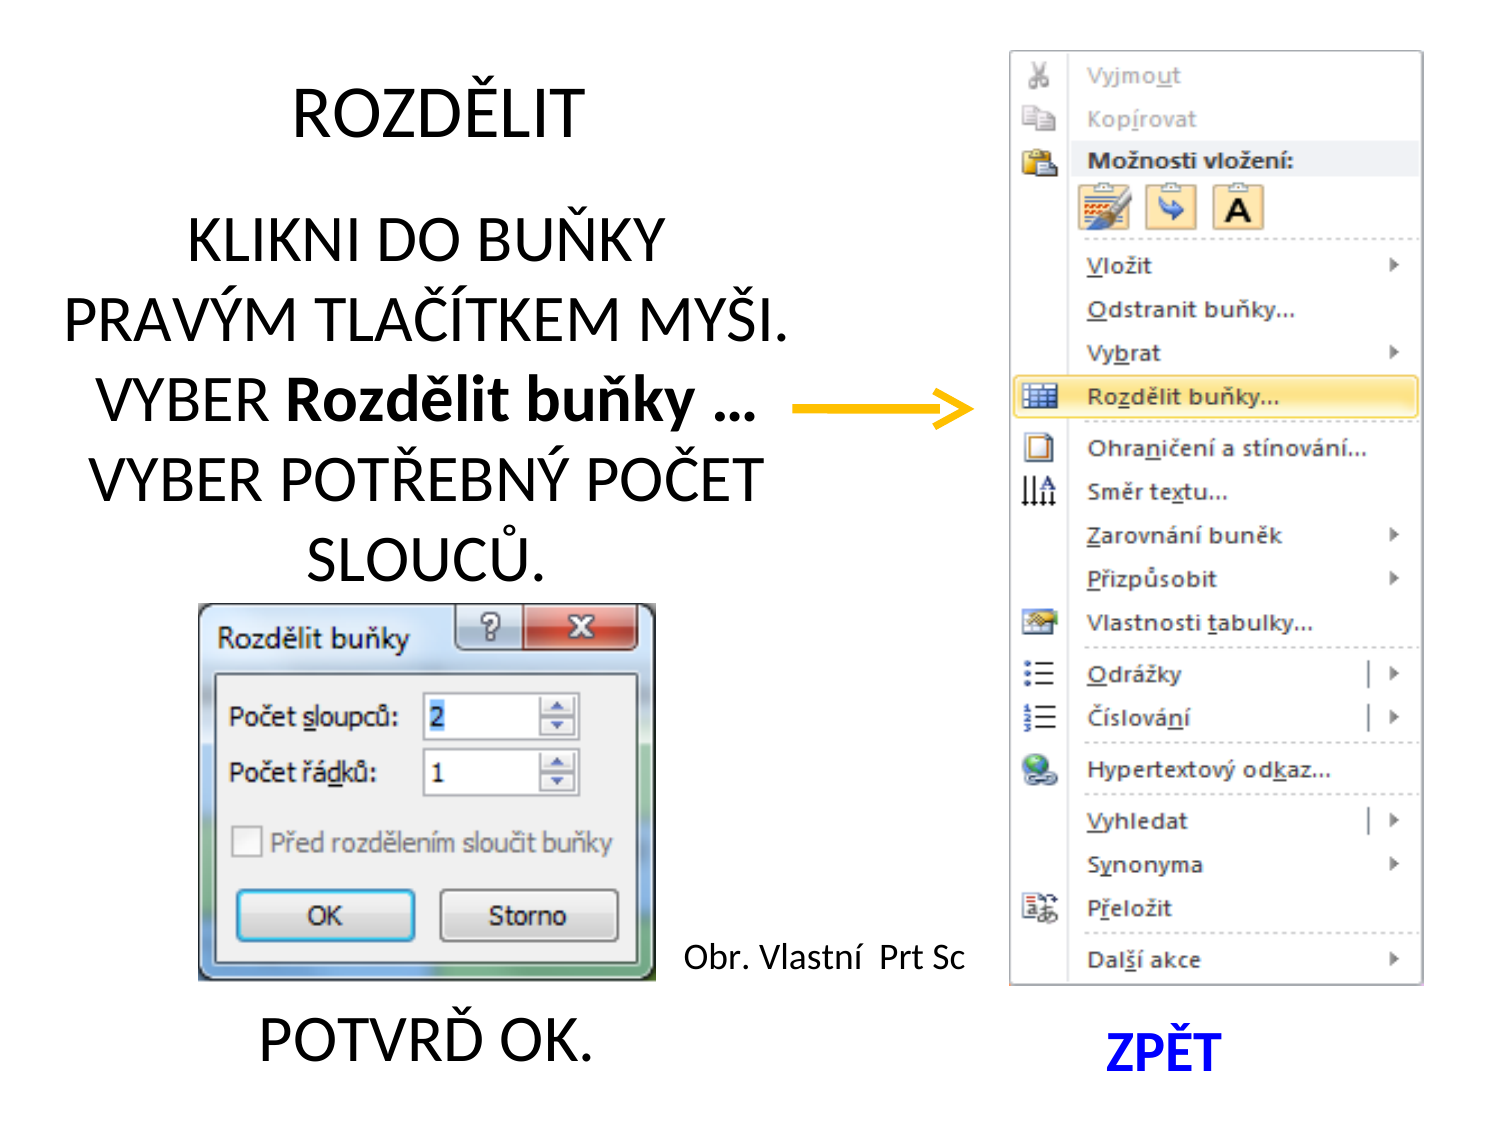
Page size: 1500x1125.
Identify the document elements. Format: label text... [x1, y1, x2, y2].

text_box ROZDĚLIT [55, 54, 823, 160]
picture [198, 603, 656, 989]
text_box KLIKNI DO BUŇKY PRAVÝM TLAČÍTKEM MYŠI. VYBER Rozdělit buňky … VYBER POTŘEBNÝ POČET SLOUCŮ. POTVRĎ OK. [31, 187, 823, 1083]
text_box Obr. Vlastní Prt Sc [668, 924, 1178, 986]
picture [1009, 50, 1424, 986]
text_box ZPĚT [1091, 1005, 1335, 1091]
